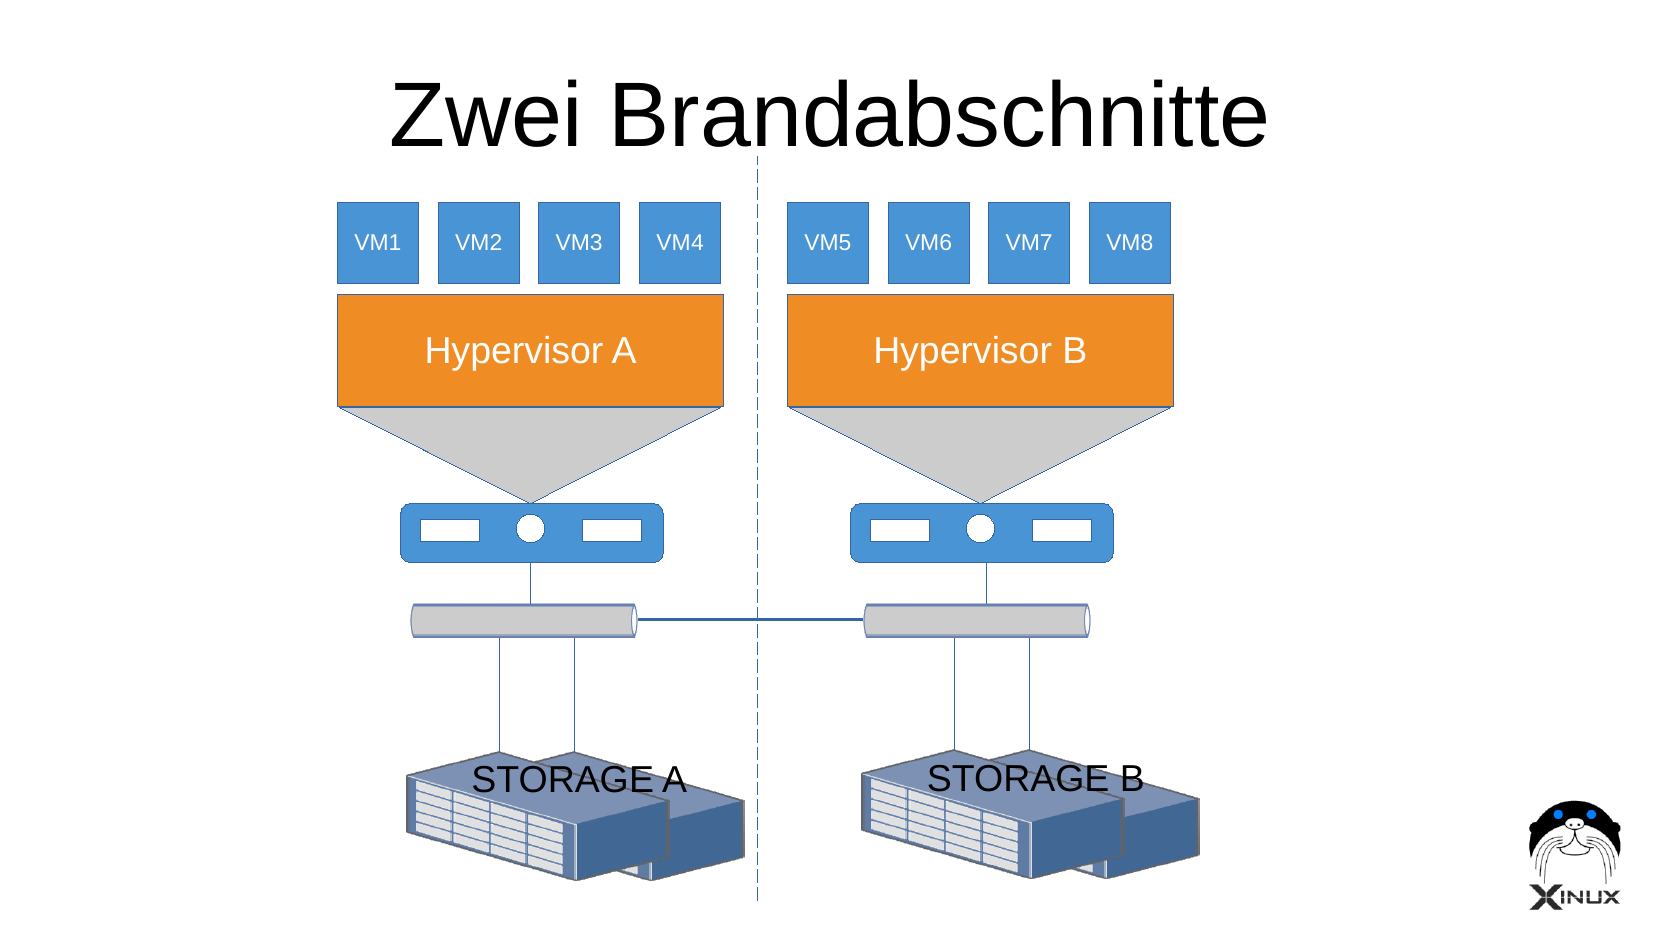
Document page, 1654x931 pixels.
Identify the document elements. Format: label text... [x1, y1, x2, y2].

picture [406, 751, 745, 881]
text_box STORAGE A [456, 751, 713, 809]
text_box STORAGE B [912, 750, 1163, 807]
text_box VM3 [538, 202, 620, 284]
text_box VM2 [438, 202, 520, 284]
text_box VM8 [1089, 202, 1171, 284]
text_box VM7 [988, 202, 1070, 284]
text_box VM6 [888, 202, 970, 284]
picture [862, 603, 1091, 638]
text_box VM1 [337, 202, 419, 284]
text_box Hypervisor B [787, 294, 1174, 407]
text_box [339, 407, 721, 563]
text_box [789, 407, 1171, 563]
picture [1500, 780, 1651, 931]
text_box Hypervisor A [337, 294, 724, 407]
text_box VM4 [639, 202, 721, 284]
text_box VM5 [787, 202, 869, 284]
title Zwei Brandabschnitte [86, 37, 1576, 193]
picture [861, 749, 1200, 879]
picture [409, 603, 638, 638]
